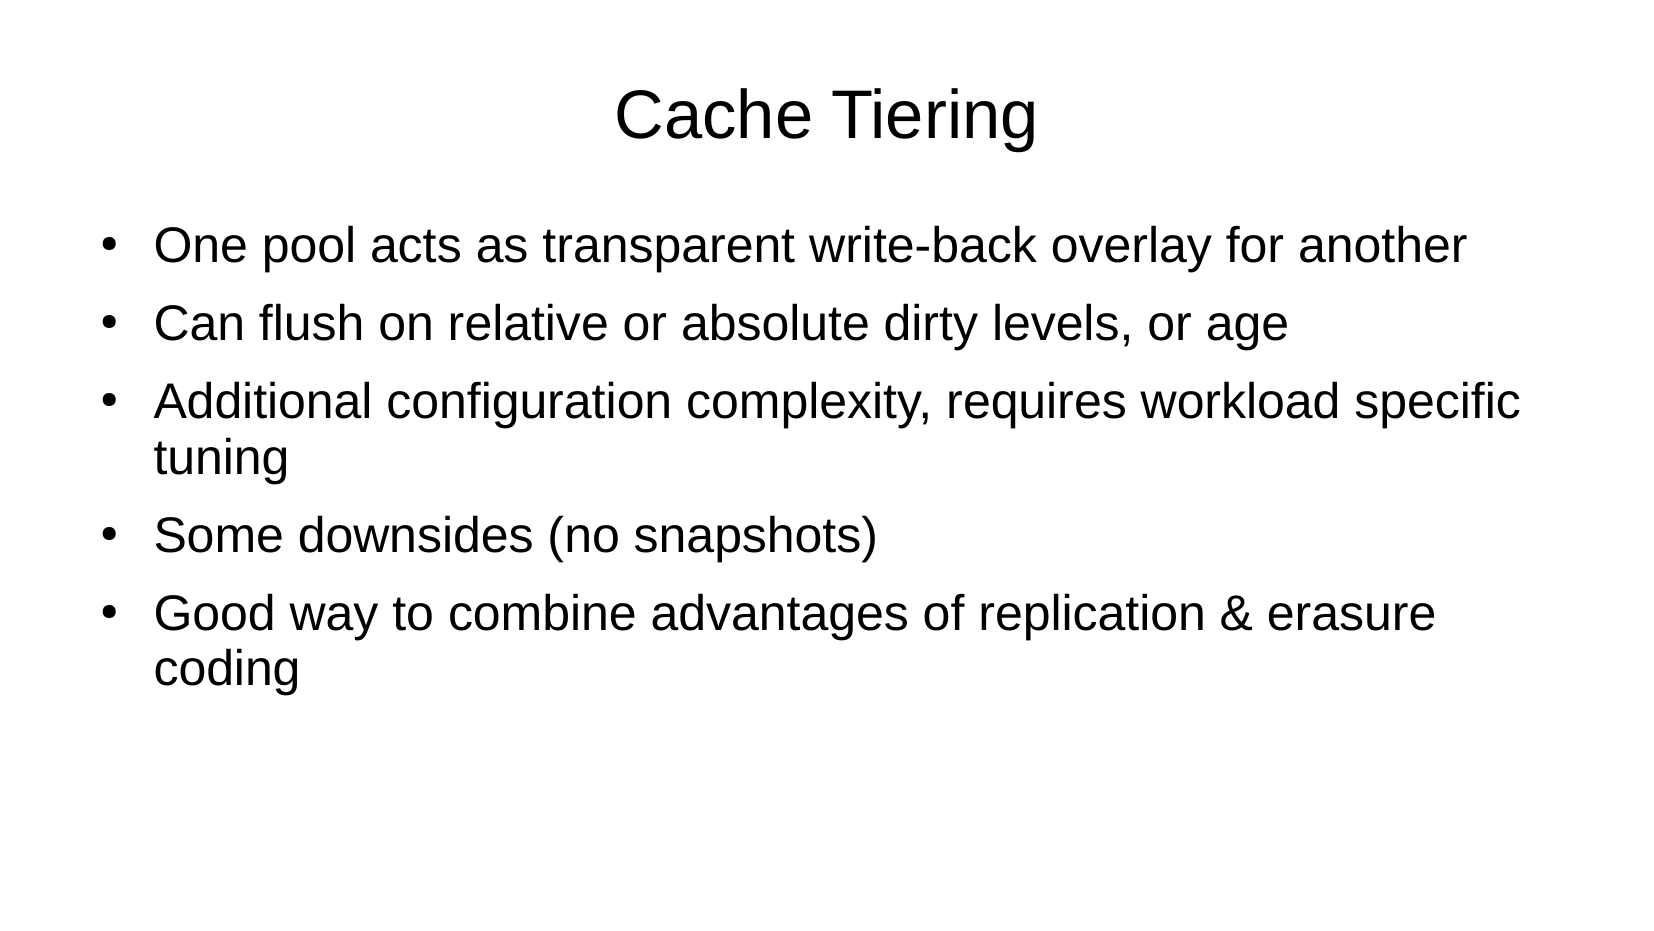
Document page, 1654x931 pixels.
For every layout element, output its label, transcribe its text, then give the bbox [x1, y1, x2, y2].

title Cache Tiering [82, 37, 1571, 193]
list One pool acts as transparent write-back overlay for another Can flush on relative or absolute dirty levels, or age Additional configuration complexity, requires workload specific tuning Some downsides (no snapshots) Good way to combine advantages of replication & erasure coding [82, 217, 1571, 758]
